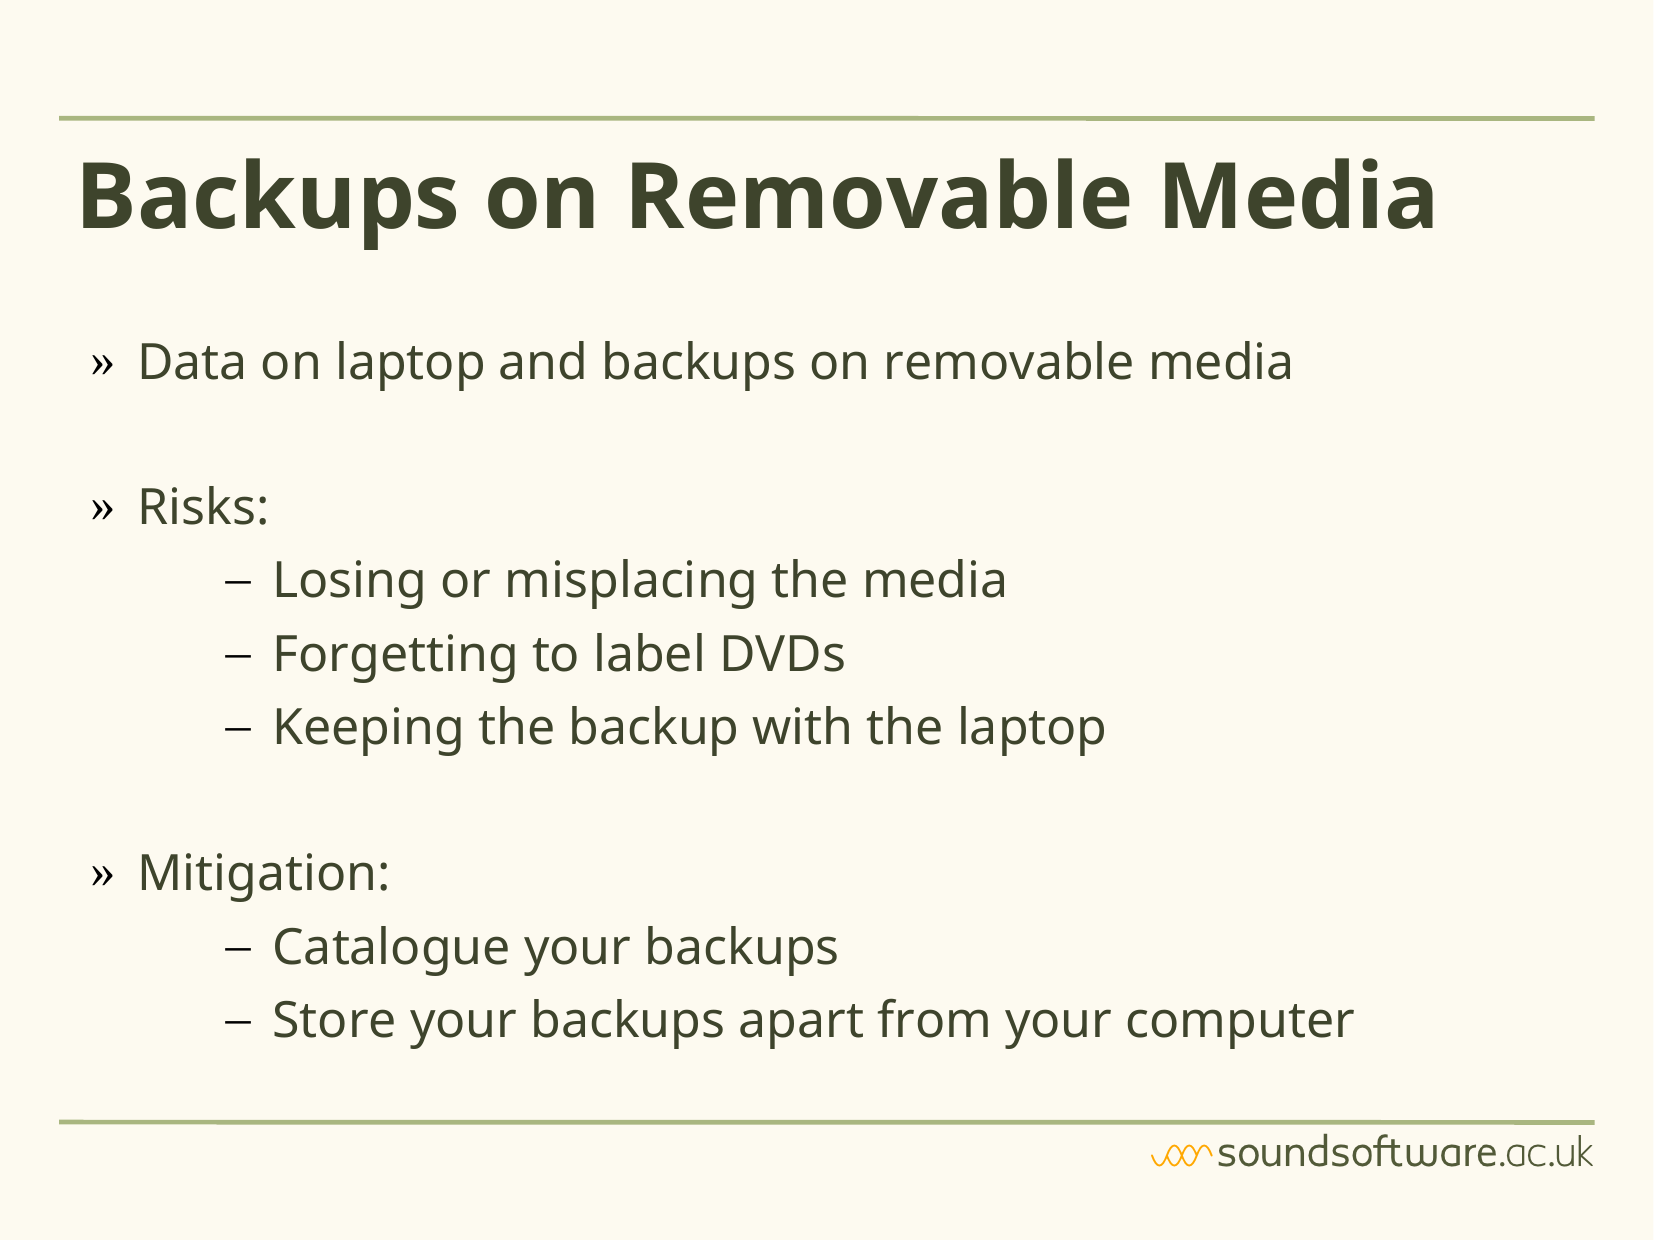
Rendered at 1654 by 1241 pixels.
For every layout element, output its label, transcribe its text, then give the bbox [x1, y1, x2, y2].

title Backups on Removable Media [59, 109, 1594, 274]
list Data on laptop and backups on removable media Risks: Losing or misplacing the media Forgetting to label DVDs Keeping the backup with the laptop Mitigation: Catalogue your backups Store your backups apart from your computer [59, 321, 1594, 1204]
